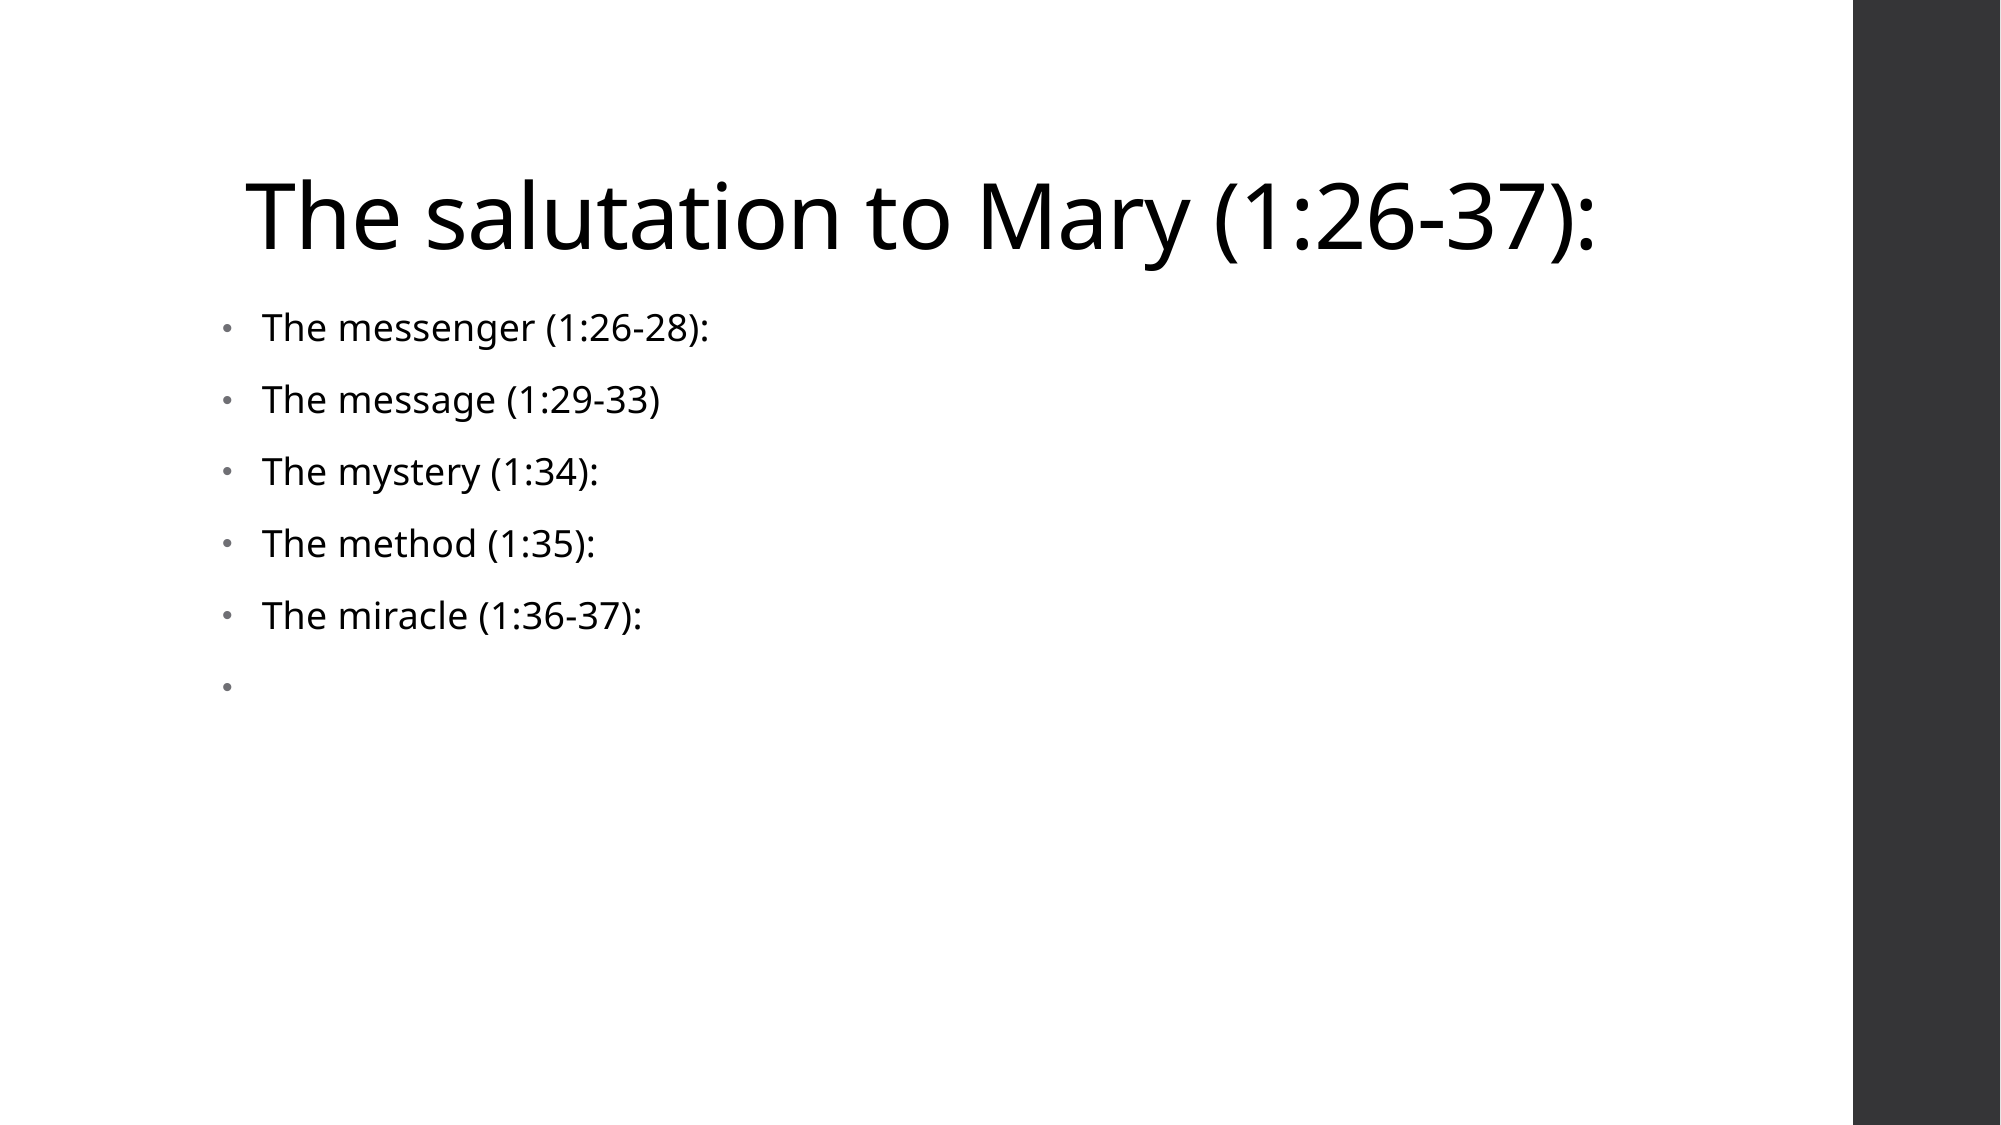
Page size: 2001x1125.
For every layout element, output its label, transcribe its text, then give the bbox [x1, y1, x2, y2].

title The salutation to Mary (1:26-37): [206, 60, 1797, 278]
list The messenger (1:26-28): The message (1:29-33) The mystery (1:34): The method (1:35): The miracle (1:36-37): [206, 299, 1617, 1014]
